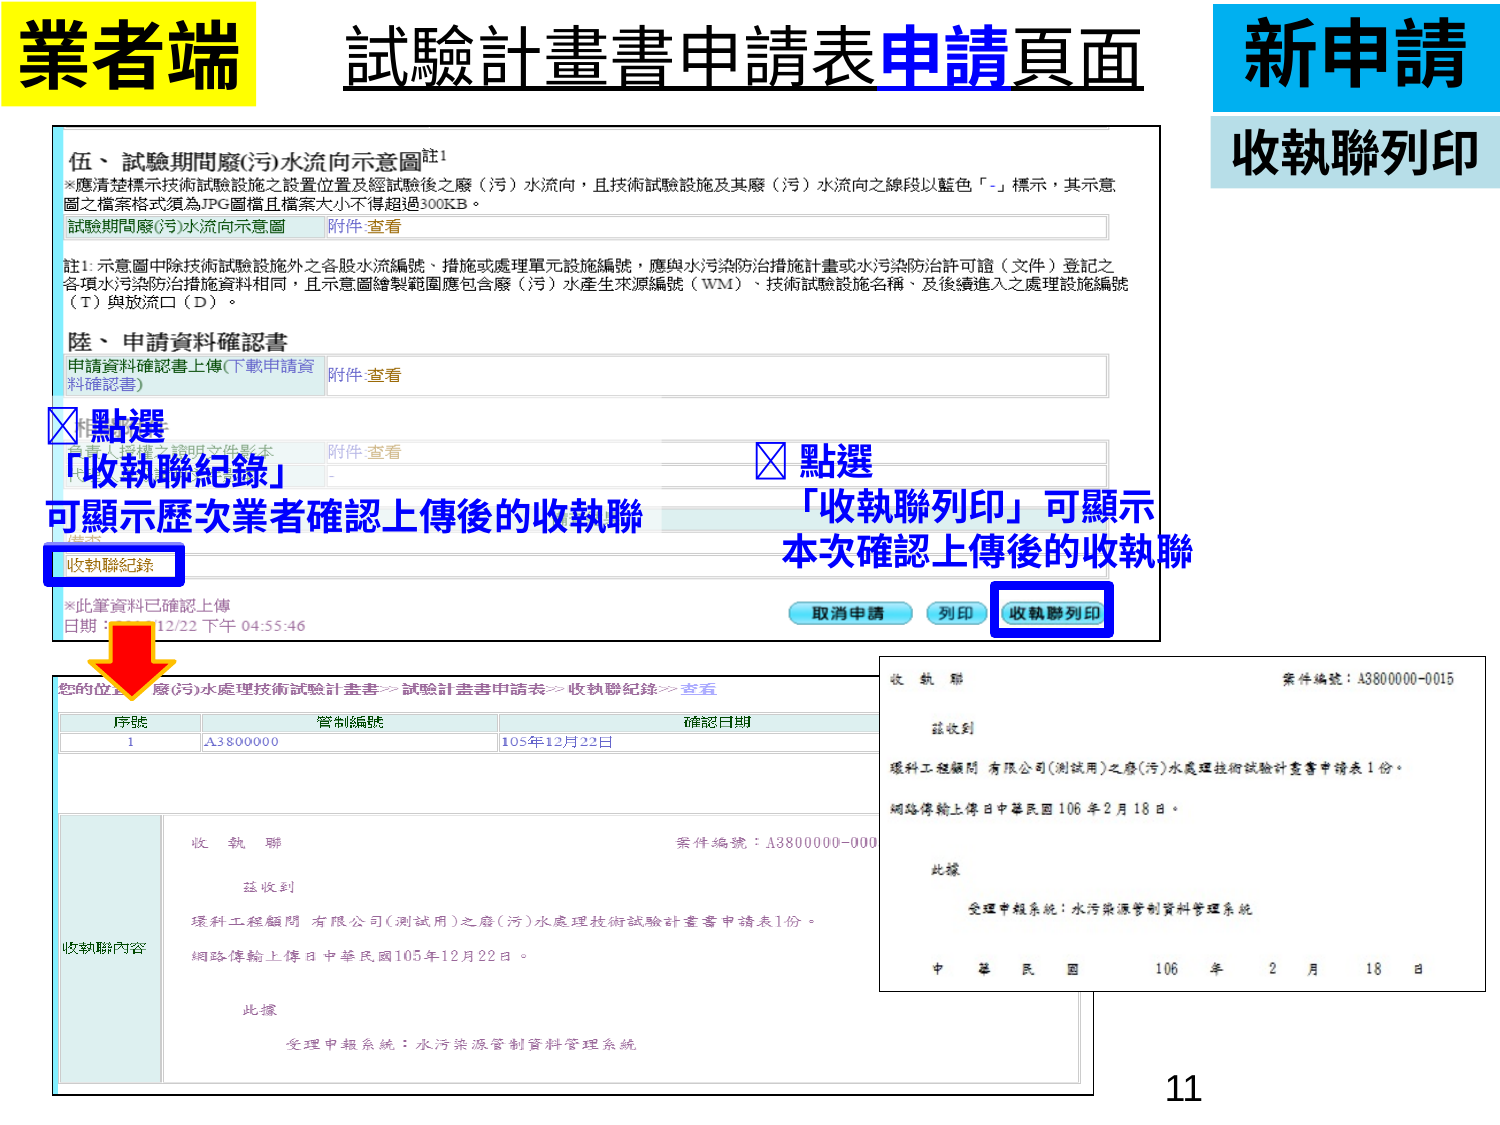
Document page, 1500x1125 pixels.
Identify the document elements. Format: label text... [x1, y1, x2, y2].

picture [53, 656, 1486, 1094]
picture [53, 552, 175, 577]
text_box 業者端 [1, 1, 257, 107]
text_box 收執聯列印 [1210, 114, 1500, 189]
picture [53, 126, 1160, 641]
picture [999, 590, 1104, 628]
text_box [89, 623, 175, 700]
text_box 點選 「收執聯紀錄」 可顯示歷次業者確認上傳後的收執聯 [29, 395, 662, 546]
text_box 試驗計畫書申請表申請頁面 [328, 7, 1160, 103]
text_box <編號> [1149, 1056, 1500, 1117]
text_box 新申請 [1210, 1, 1500, 114]
text_box 點選 「收執聯列印」可顯示 本次確認上傳後的收執聯 [738, 430, 1281, 581]
